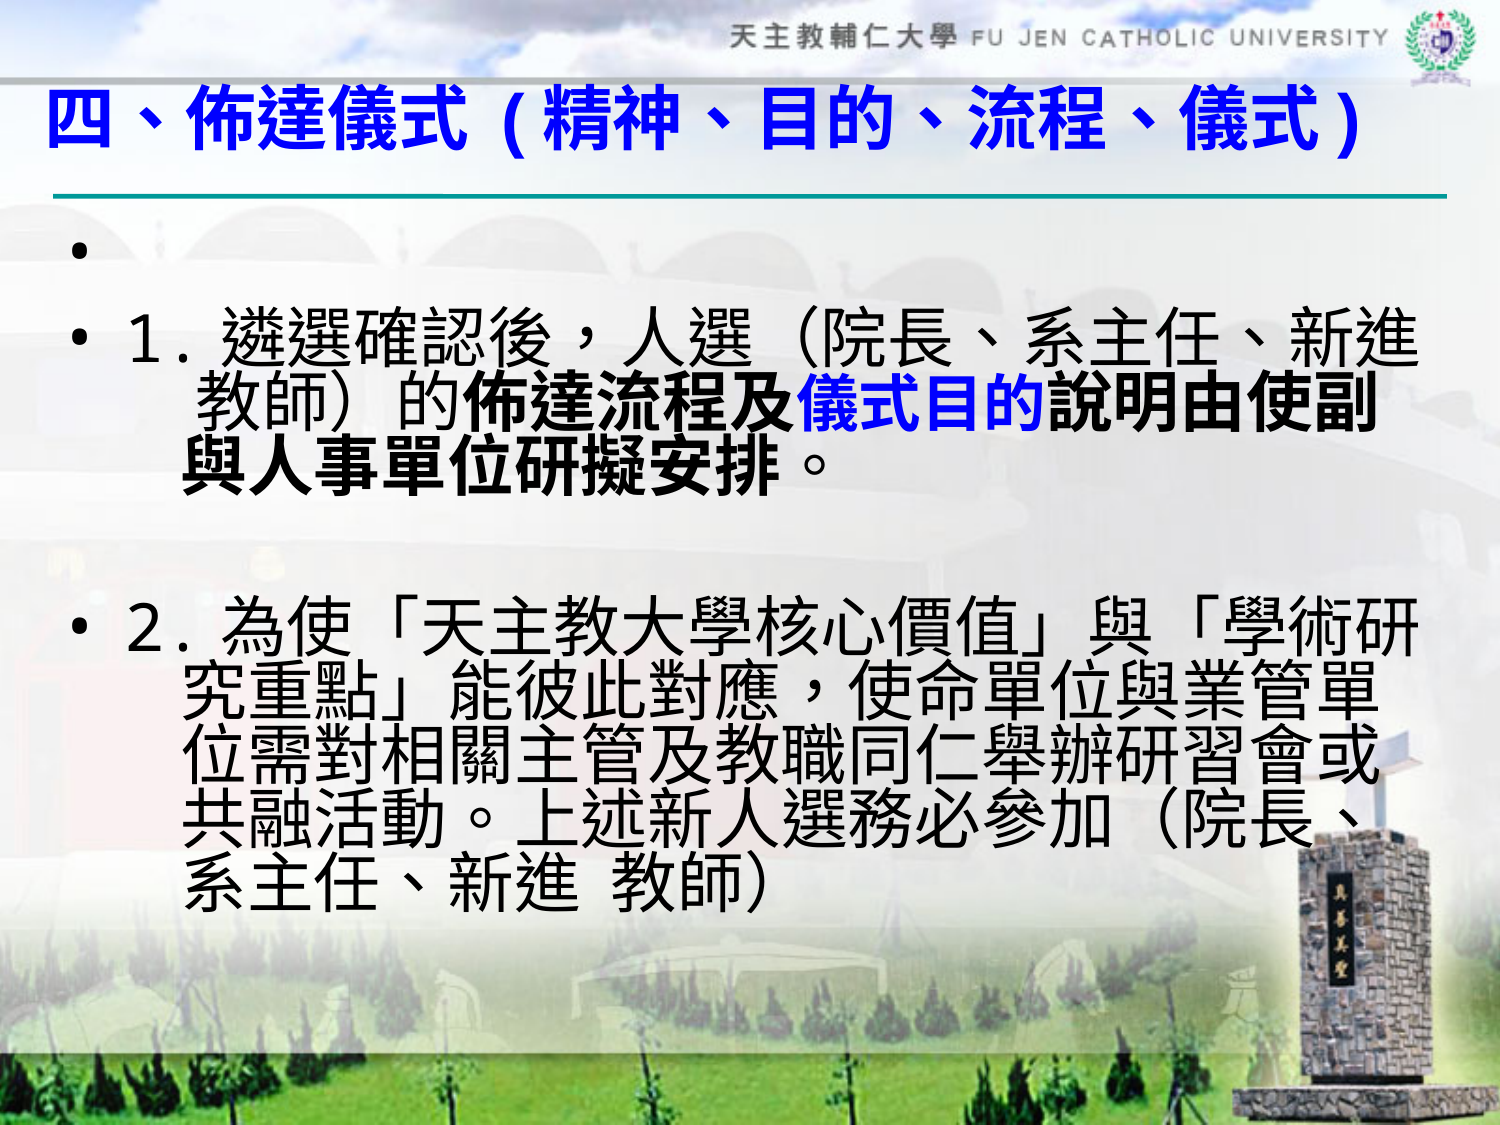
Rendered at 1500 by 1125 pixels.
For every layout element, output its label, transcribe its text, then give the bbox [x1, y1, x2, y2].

title 四、佈達儀式 (精神、目的、流程、儀式) [29, 42, 1500, 189]
list 1.遴選確認後，人選（院長、系主任、新進 教師）的佈達流程及儀式目的說明由使副與人事單位研擬安排。 2.為使「天主教大學核心價值」與「學術研究重點」能彼此對應，使命單位與業管單位需對相關主管及教職同仁舉辦研習會或共融活動。上述新人選務必參加（院長、系主任、新進 教師） [52, 196, 1447, 1012]
